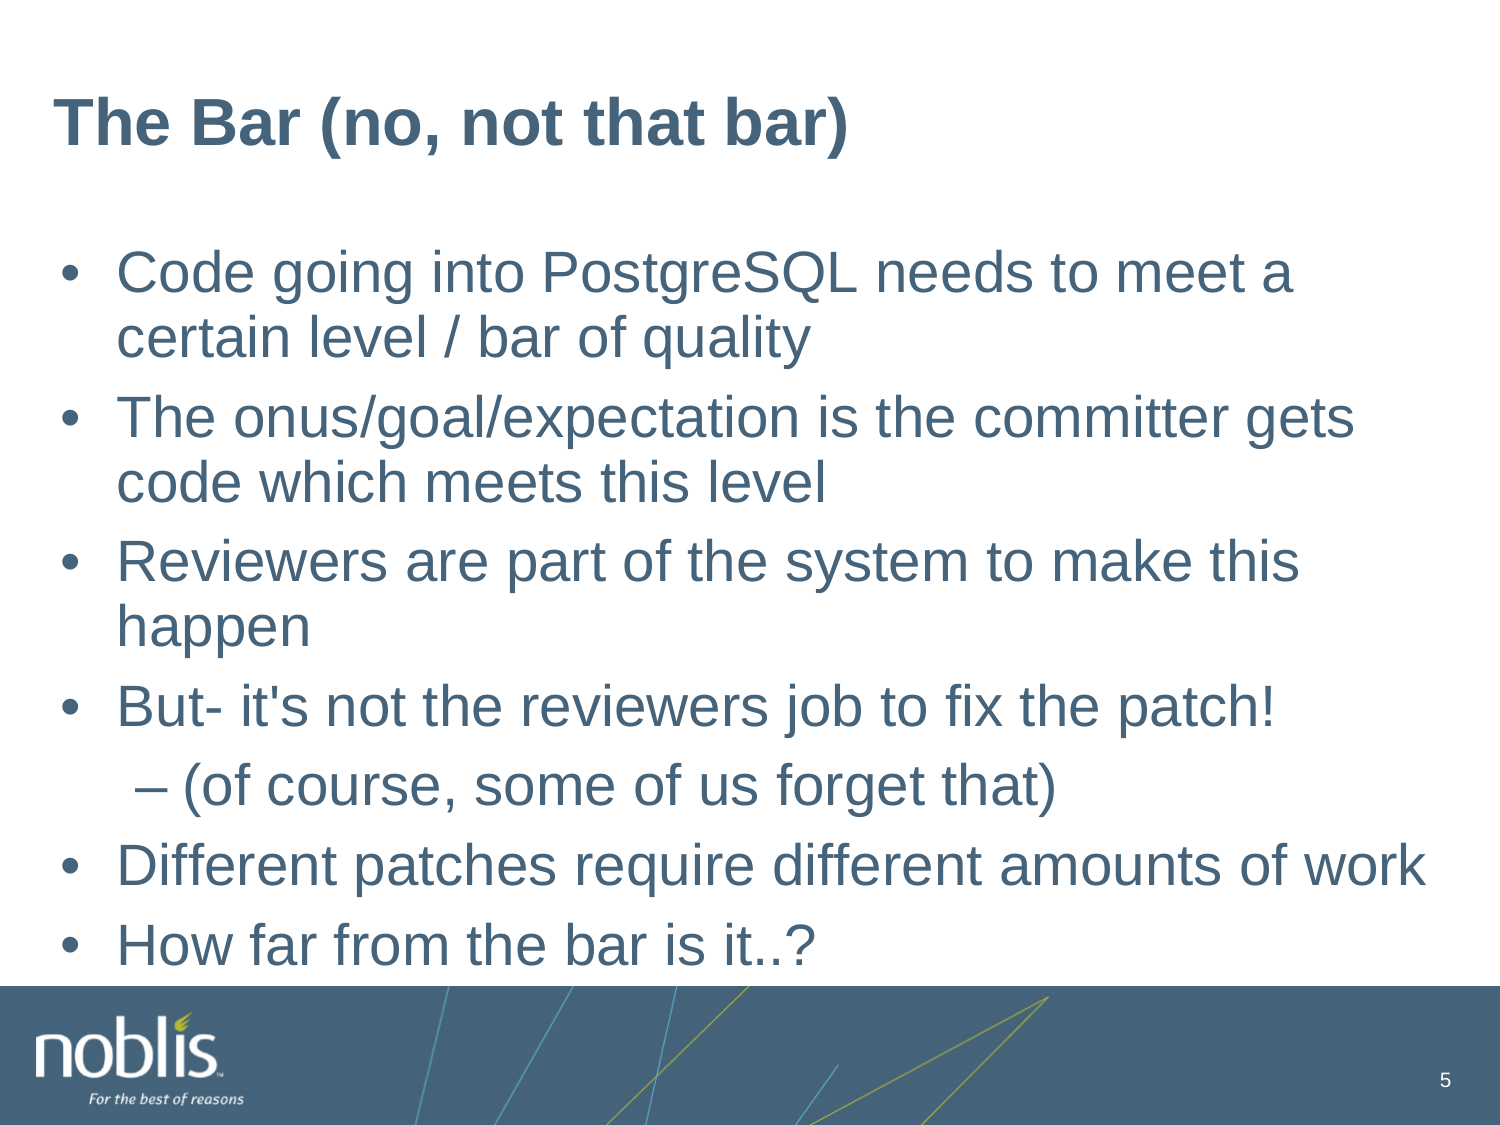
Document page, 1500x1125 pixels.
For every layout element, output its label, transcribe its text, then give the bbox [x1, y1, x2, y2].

title The Bar (no, not that bar) [53, 38, 1438, 211]
list Code going into PostgreSQL needs to meet a certain level / bar of quality The onus/goal/expectation is the committer gets code which meets this level Reviewers are part of the system to make this happen But- it's not the reviewers job to fix the patch! (of course, some of us forget that) Different patches require different amounts of work How far from the bar is it..? [60, 239, 1437, 978]
picture [0, 986, 1500, 1125]
